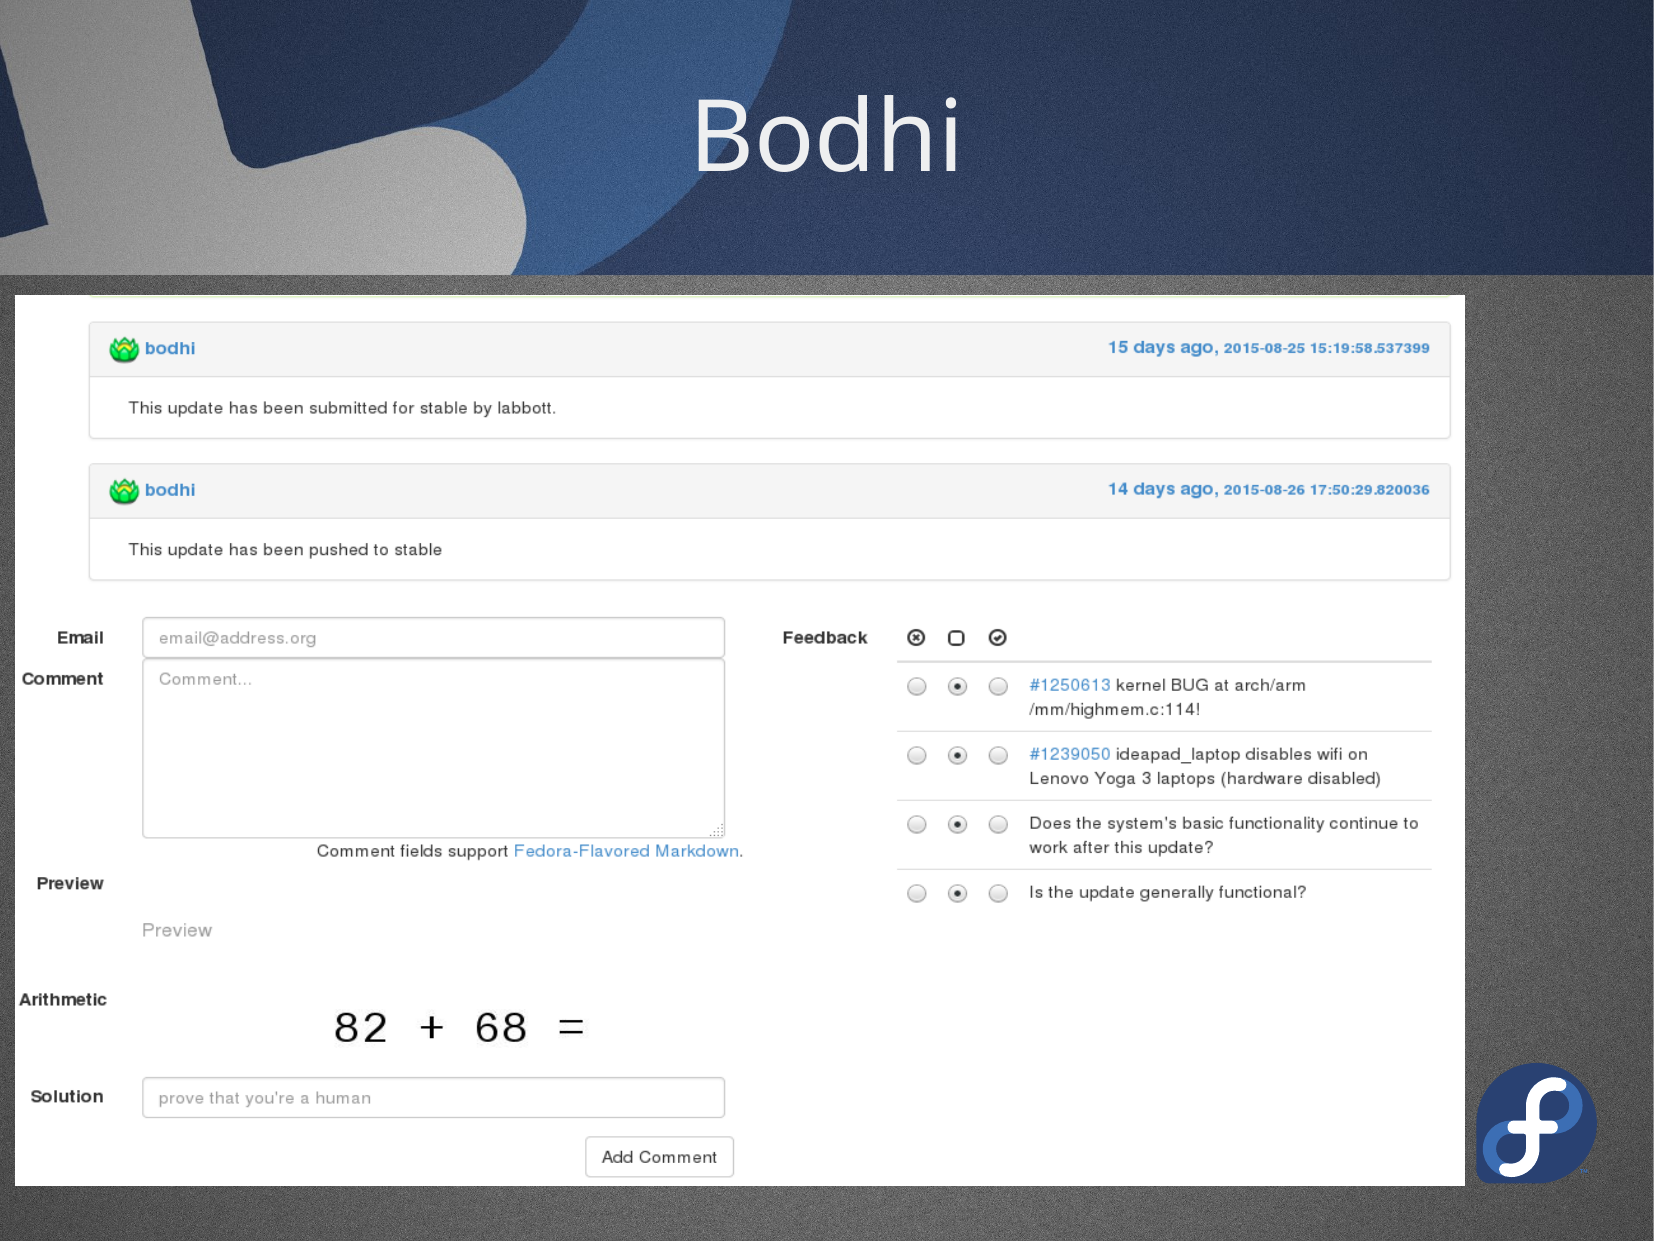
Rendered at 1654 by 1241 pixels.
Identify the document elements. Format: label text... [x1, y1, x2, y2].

title Bodhi [88, 29, 1565, 237]
picture [0, 0, 1654, 1241]
